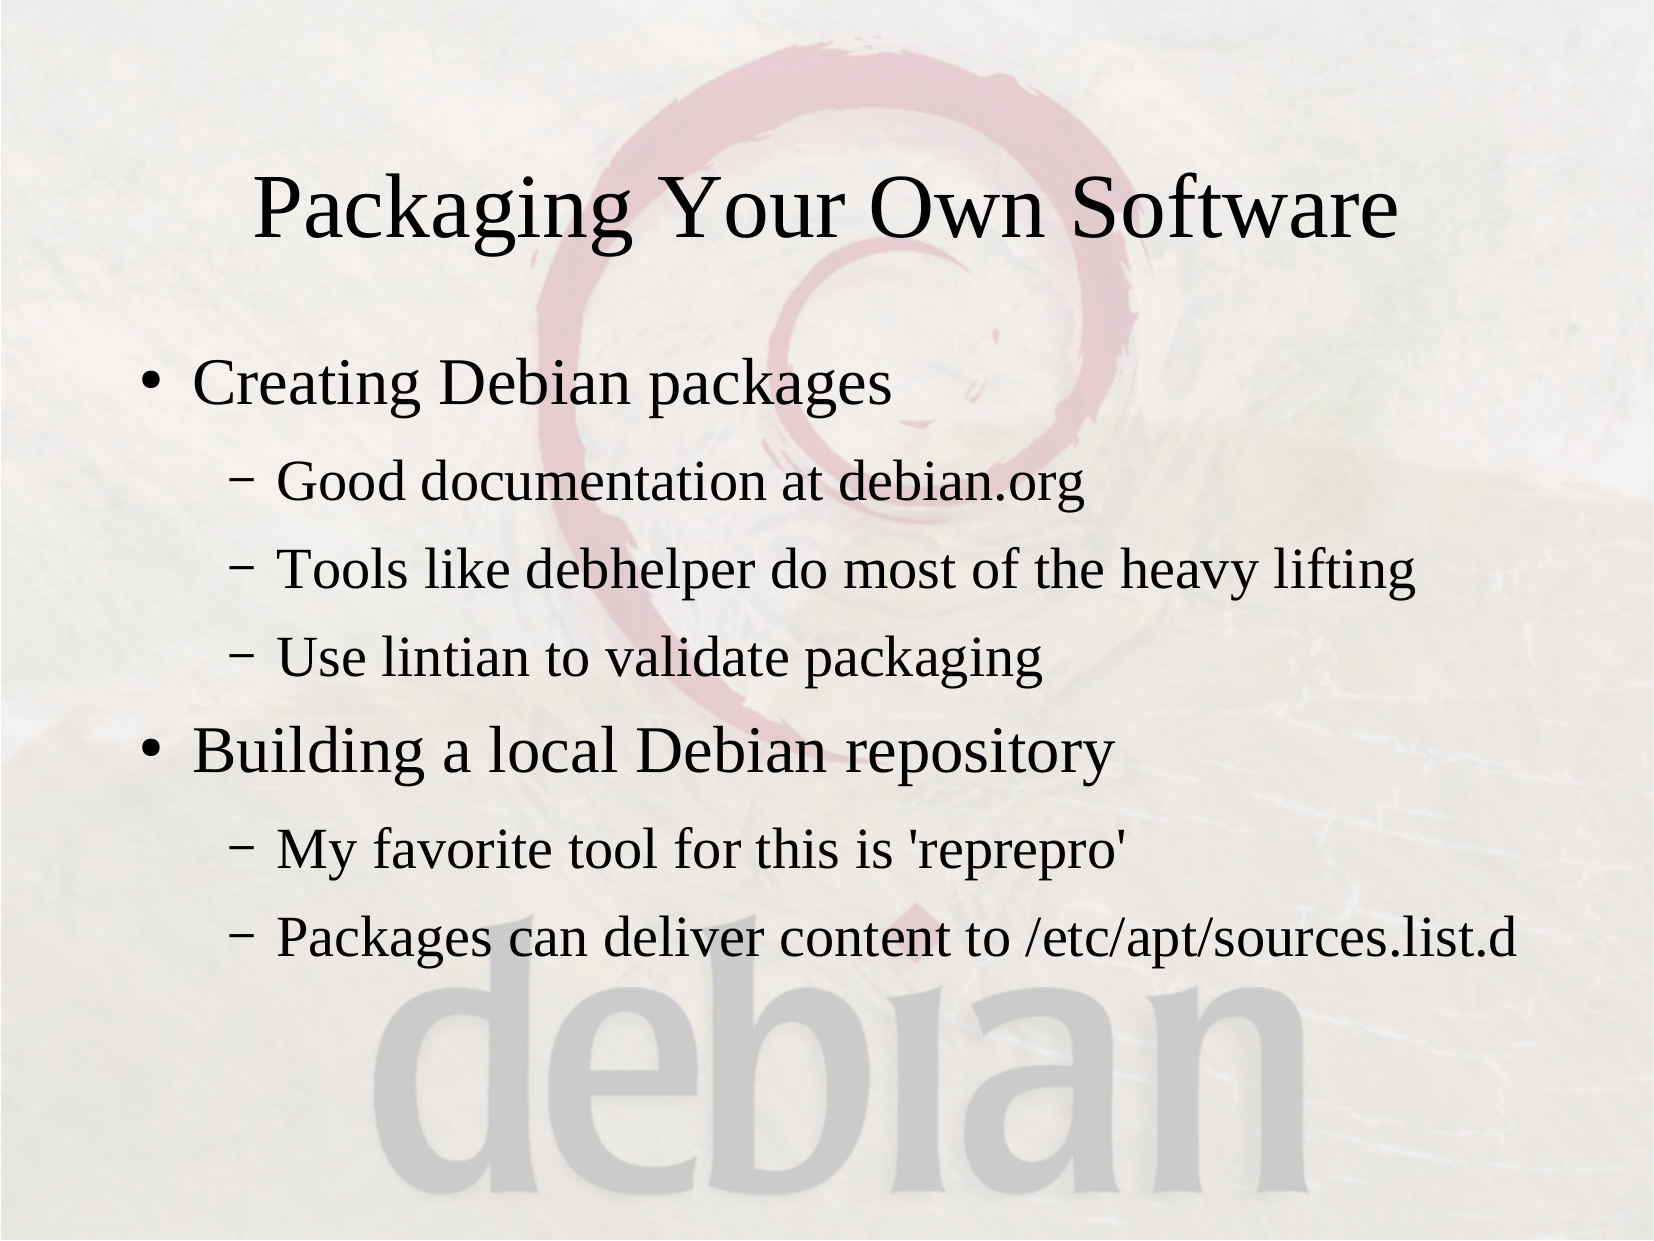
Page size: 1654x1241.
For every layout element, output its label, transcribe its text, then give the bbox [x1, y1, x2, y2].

picture [1, 0, 1654, 1240]
list Creating Debian packages Good documentation at debian.org Tools like debhelper do most of the heavy lifting Use lintian to validate packaging Building a local Debian repository My favorite tool for this is 'reprepro' Packages can deliver content to /etc/apt/sources.list.d [121, 344, 1534, 1064]
title Packaging Your Own Software [121, 102, 1534, 310]
